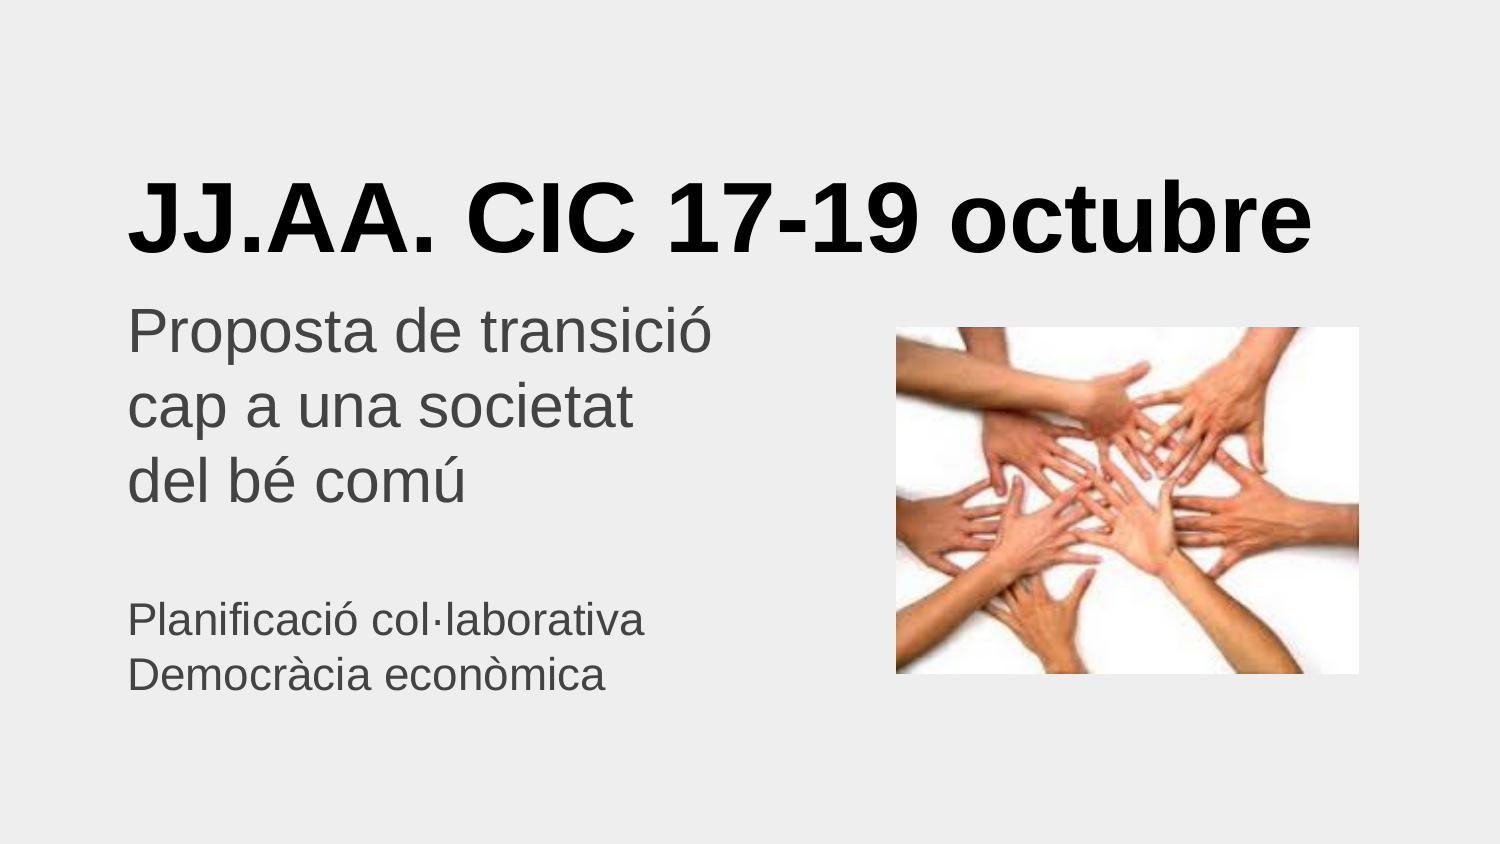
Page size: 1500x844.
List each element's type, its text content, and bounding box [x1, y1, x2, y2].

text_box Proposta de transició cap a una societat del bé comú Planificació col·laborativa Democràcia econòmica [112, 333, 841, 792]
picture [896, 327, 1359, 674]
text_box JJ.AA. CIC 17-19 octubre [112, 97, 1388, 288]
